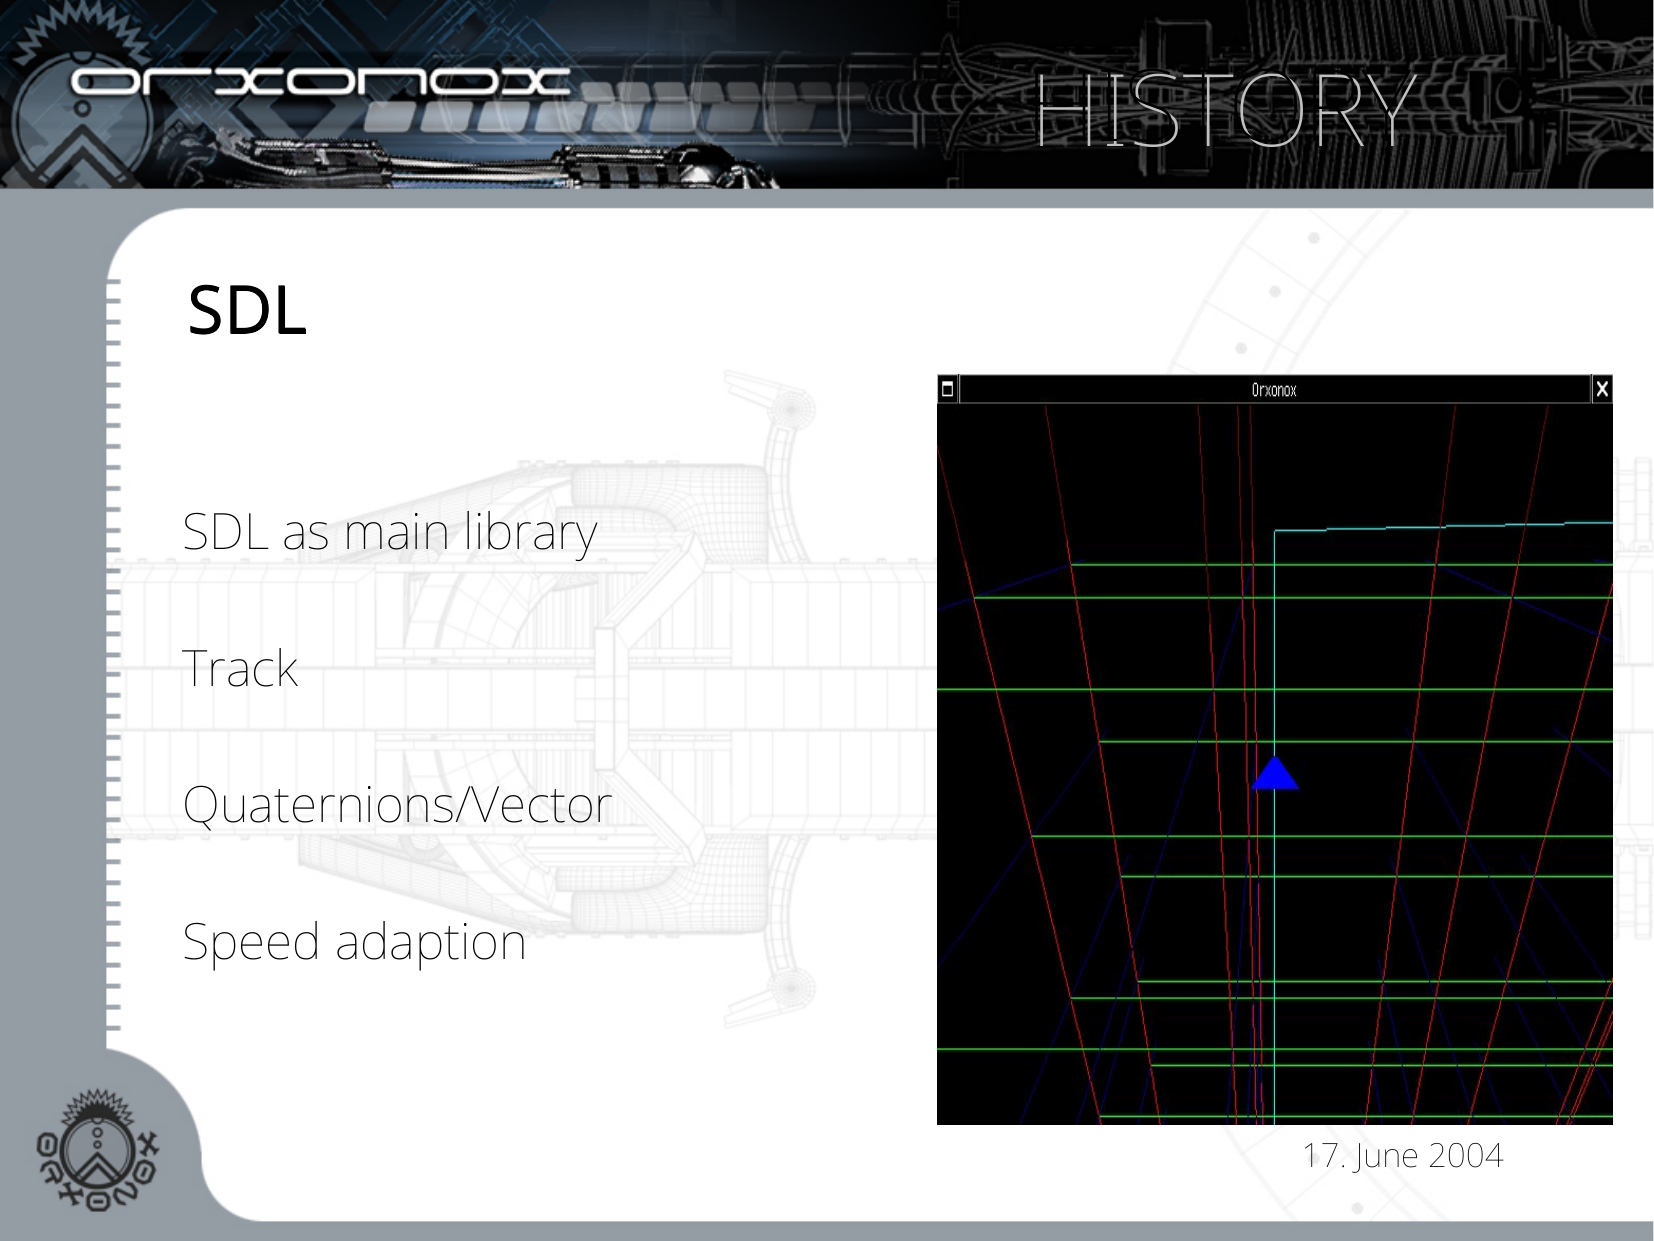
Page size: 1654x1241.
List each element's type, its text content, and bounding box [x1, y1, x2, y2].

text_box 17. June 2004 [1251, 1125, 1543, 1179]
text_box SDL [187, 262, 372, 331]
text_box SDL as main library Track Quaternions/Vector Speed adaption [132, 488, 676, 912]
text_box HISTORY [975, 26, 1470, 159]
picture [0, 0, 1654, 1241]
